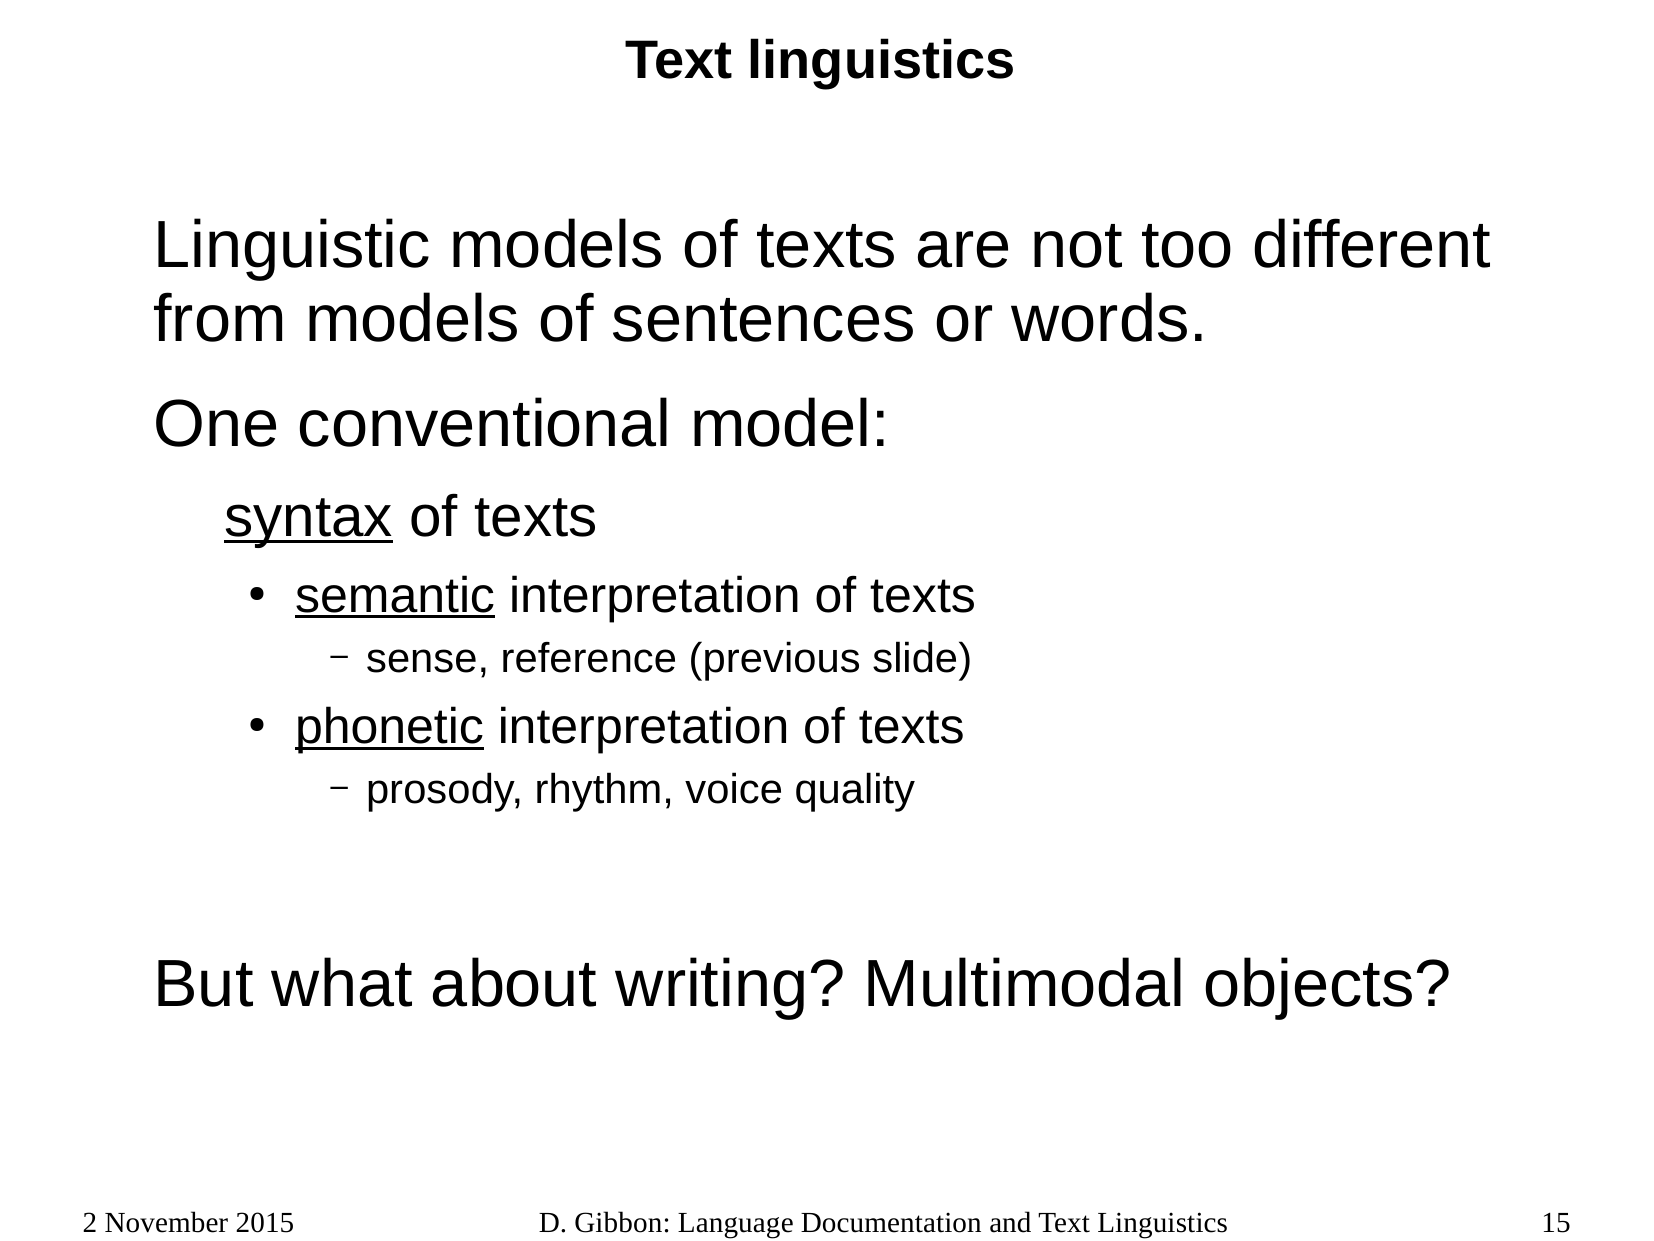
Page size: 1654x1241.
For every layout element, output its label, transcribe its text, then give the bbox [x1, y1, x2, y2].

title Text linguistics [11, 13, 1630, 107]
list Linguistic models of texts are not too different from models of sentences or words. One conventional model: syntax of texts semantic interpretation of texts sense, reference (previous slide) phonetic interpretation of texts prosody, rhythm, voice quality But what about writing? Multimodal objects? [82, 206, 1619, 1188]
